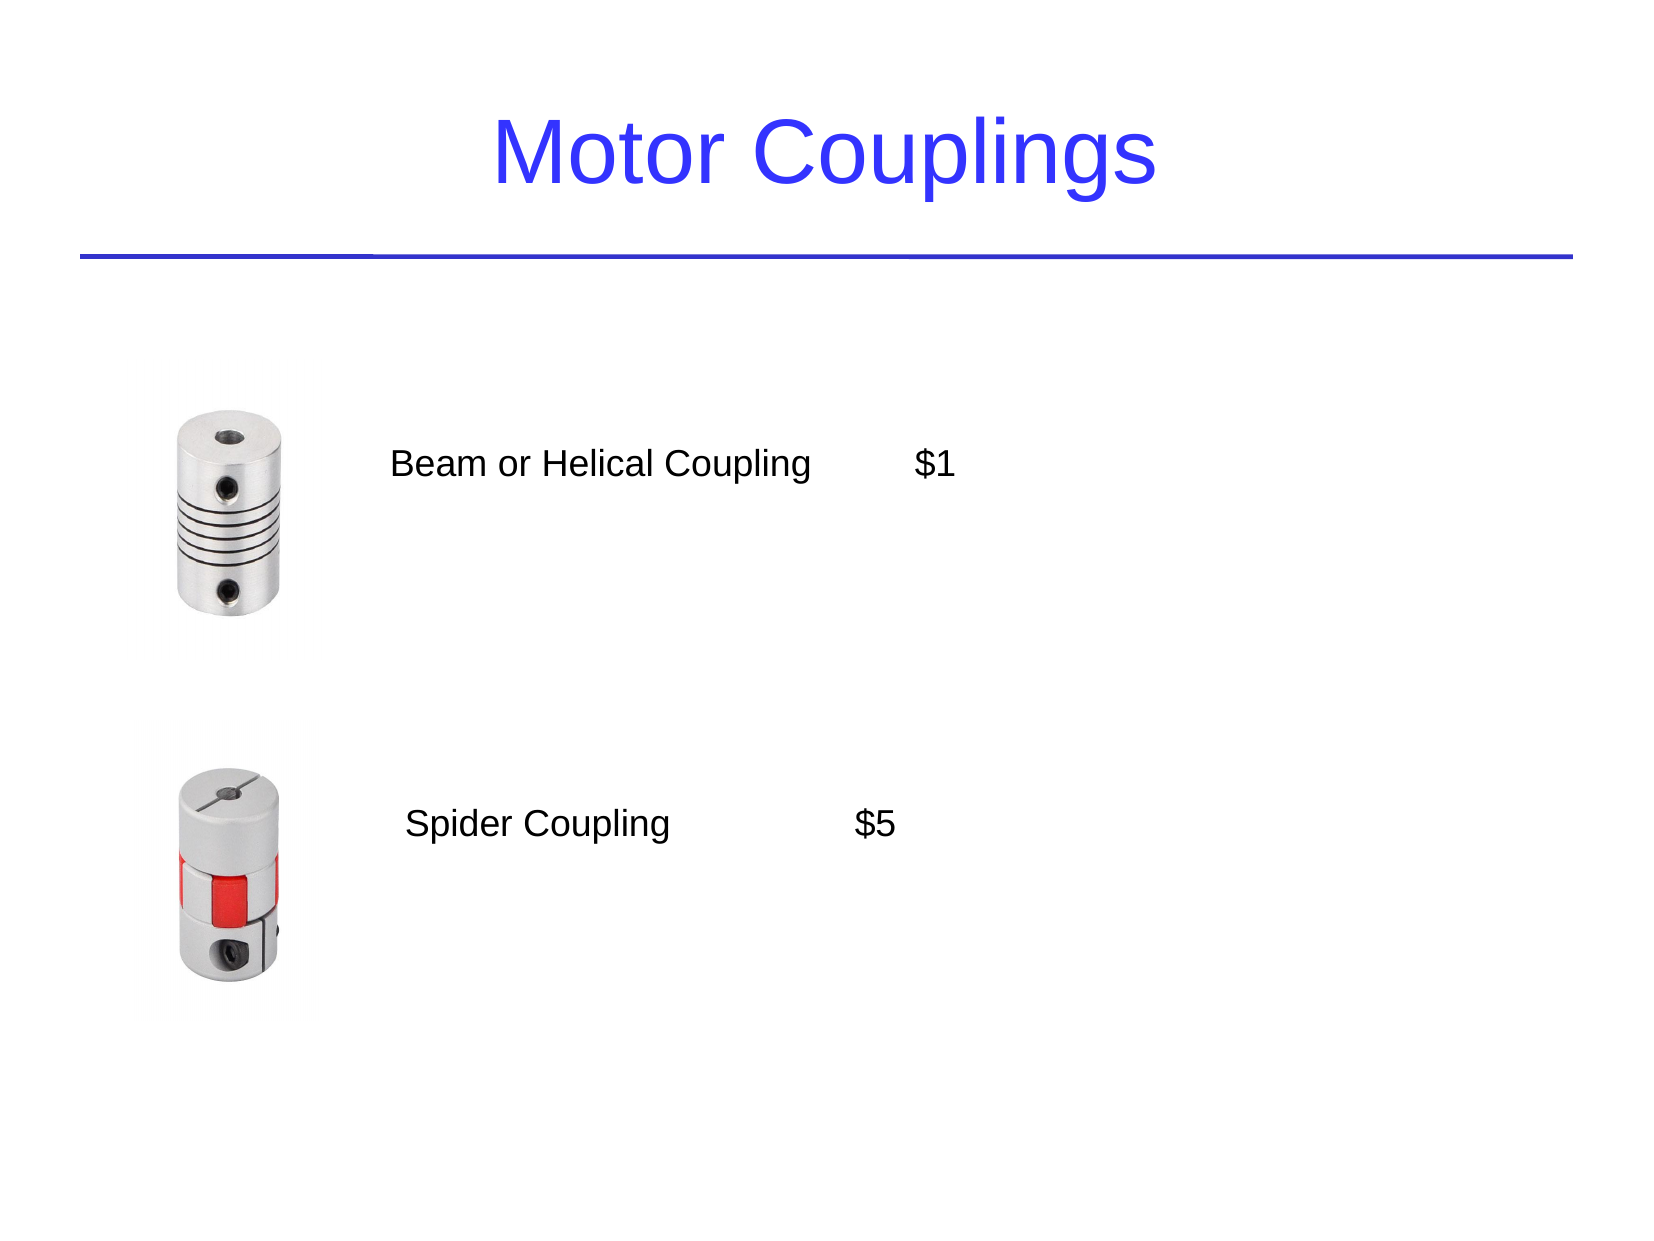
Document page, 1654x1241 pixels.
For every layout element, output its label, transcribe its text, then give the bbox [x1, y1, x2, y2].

text_box Beam or Helical Coupling $1 [374, 434, 1530, 492]
title Motor Couplings [82, 49, 1569, 255]
text_box Spider Coupling $5 [390, 795, 1156, 853]
picture [134, 720, 320, 1021]
picture [124, 359, 330, 660]
